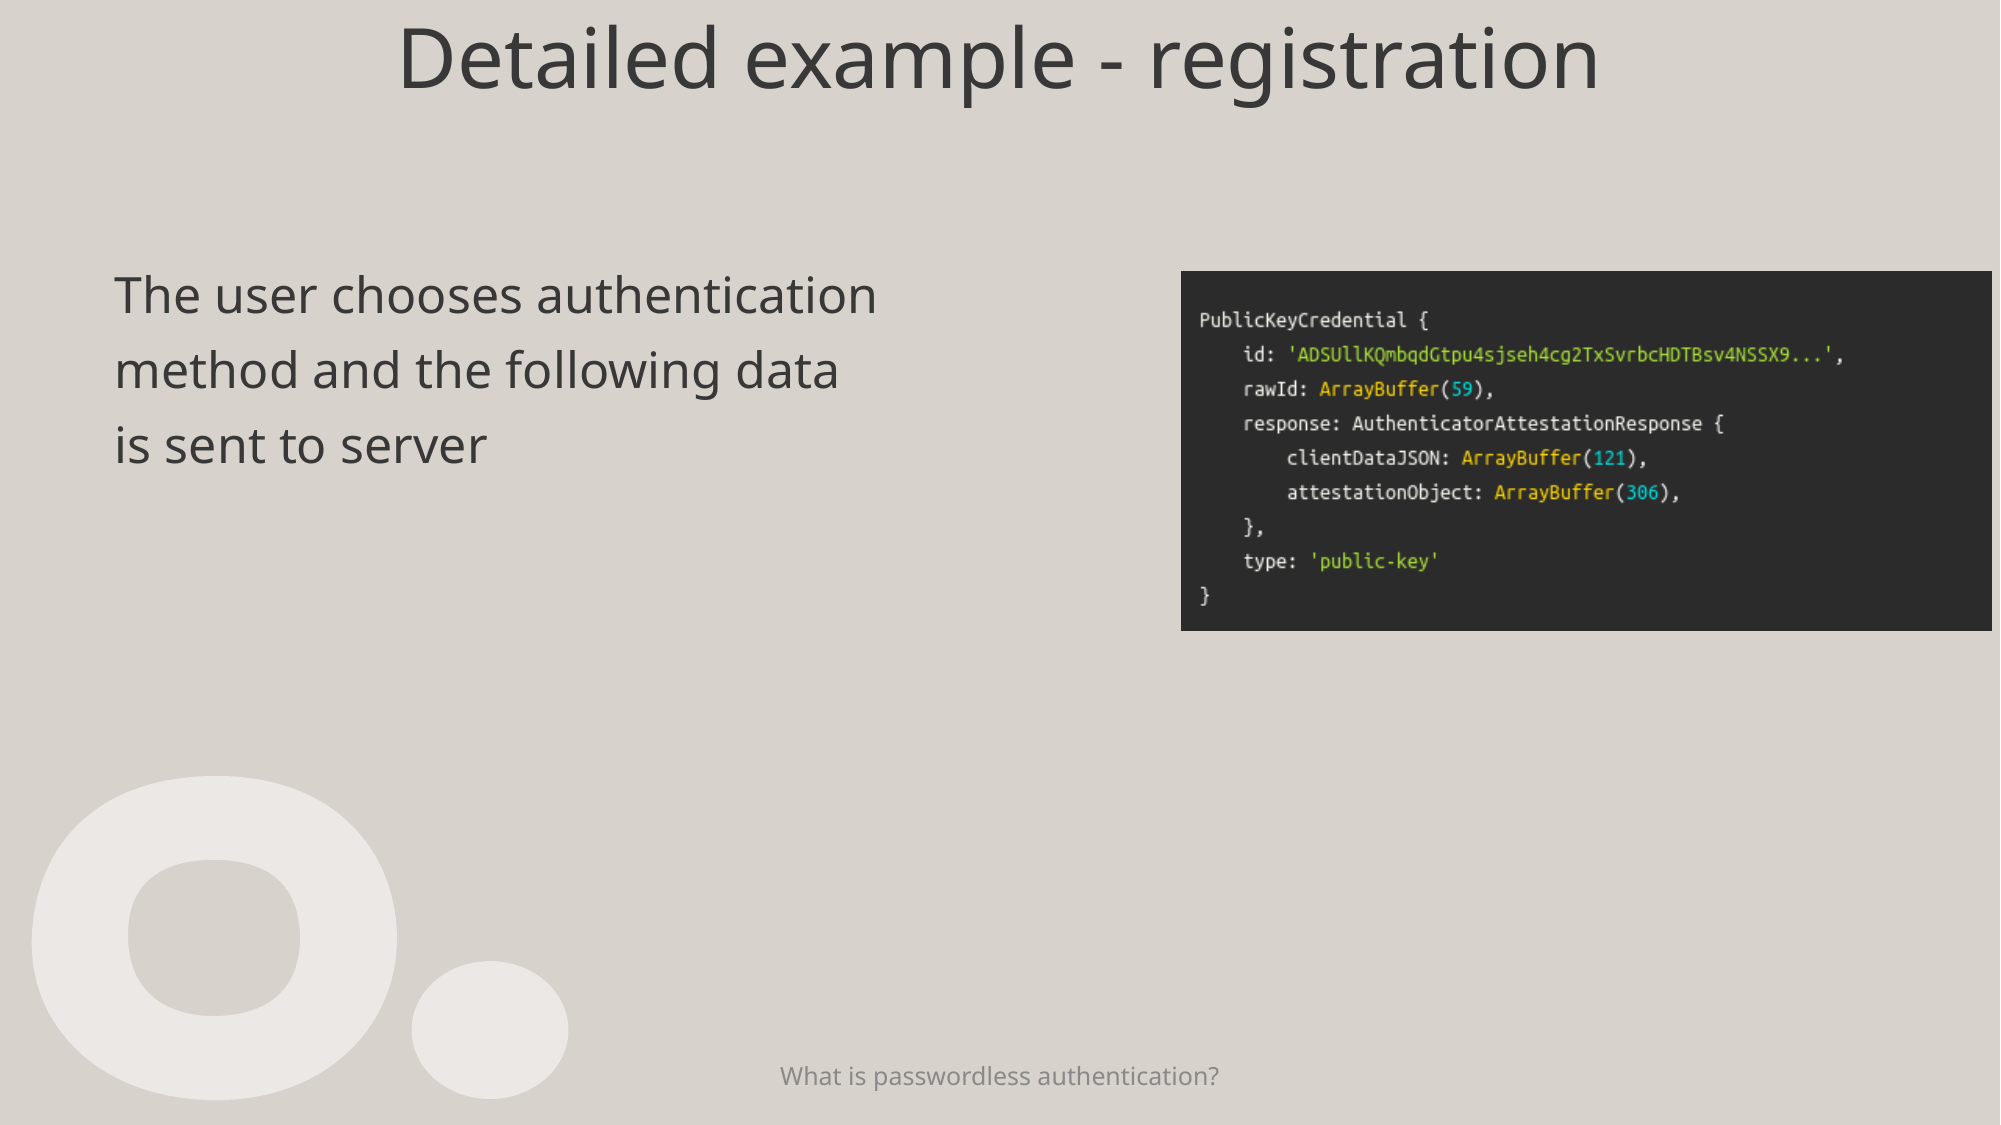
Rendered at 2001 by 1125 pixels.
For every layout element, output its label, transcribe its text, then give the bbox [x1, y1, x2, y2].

picture [1181, 271, 1992, 631]
list The user chooses authentication method and the following data is sent to server [99, 263, 1900, 916]
footer What is passwordless authentication? [662, 1045, 1338, 1105]
title Detailed example - registration [0, 5, 2000, 119]
